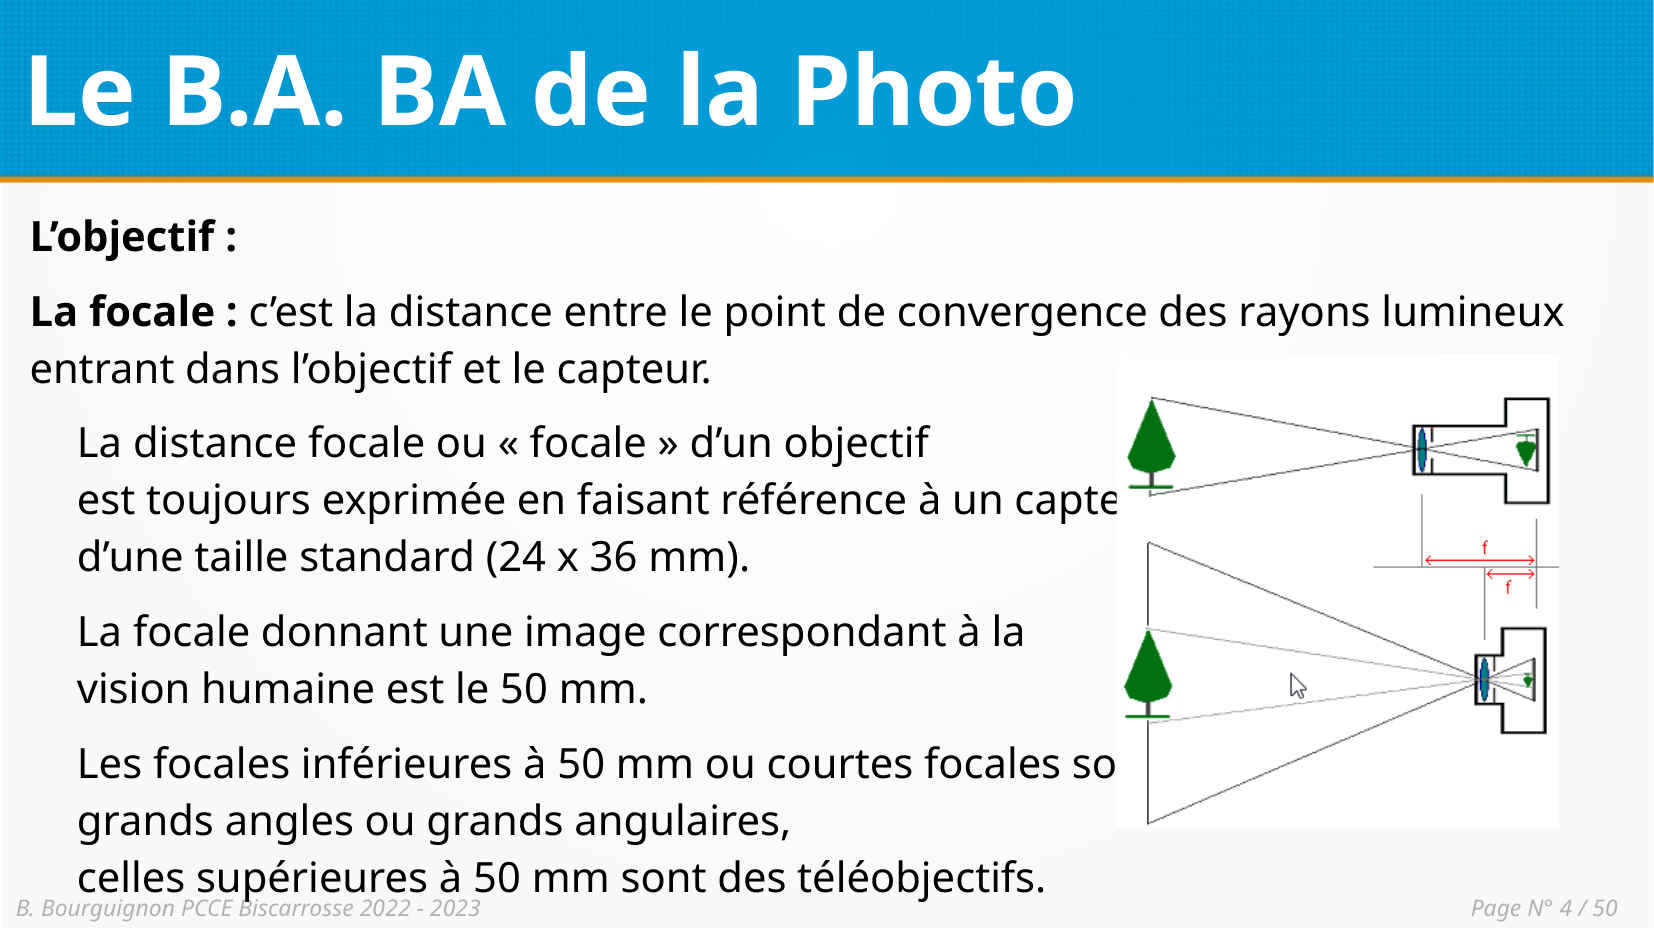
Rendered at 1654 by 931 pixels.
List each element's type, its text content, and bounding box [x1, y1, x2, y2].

title Le B.A. BA de la Photo [23, 17, 1619, 154]
picture [0, 175, 1654, 931]
text_box L’objectif : La focale : c’est la distance entre le point de convergence des rayons lumineux entrant dans l’objectif et le capteur. La distance focale ou « focale » d’un objectif est toujours exprimée en faisant référence à un capteur d’une taille standard (24 x 36 mm). La focale donnant une image correspondant à la vision humaine est le 50 mm. Les focales inférieures à 50 mm ou courtes focales sont dites grands angles ou grands angulaires, celles supérieures à 50 mm sont des téléobjectifs. [23, 200, 1619, 862]
